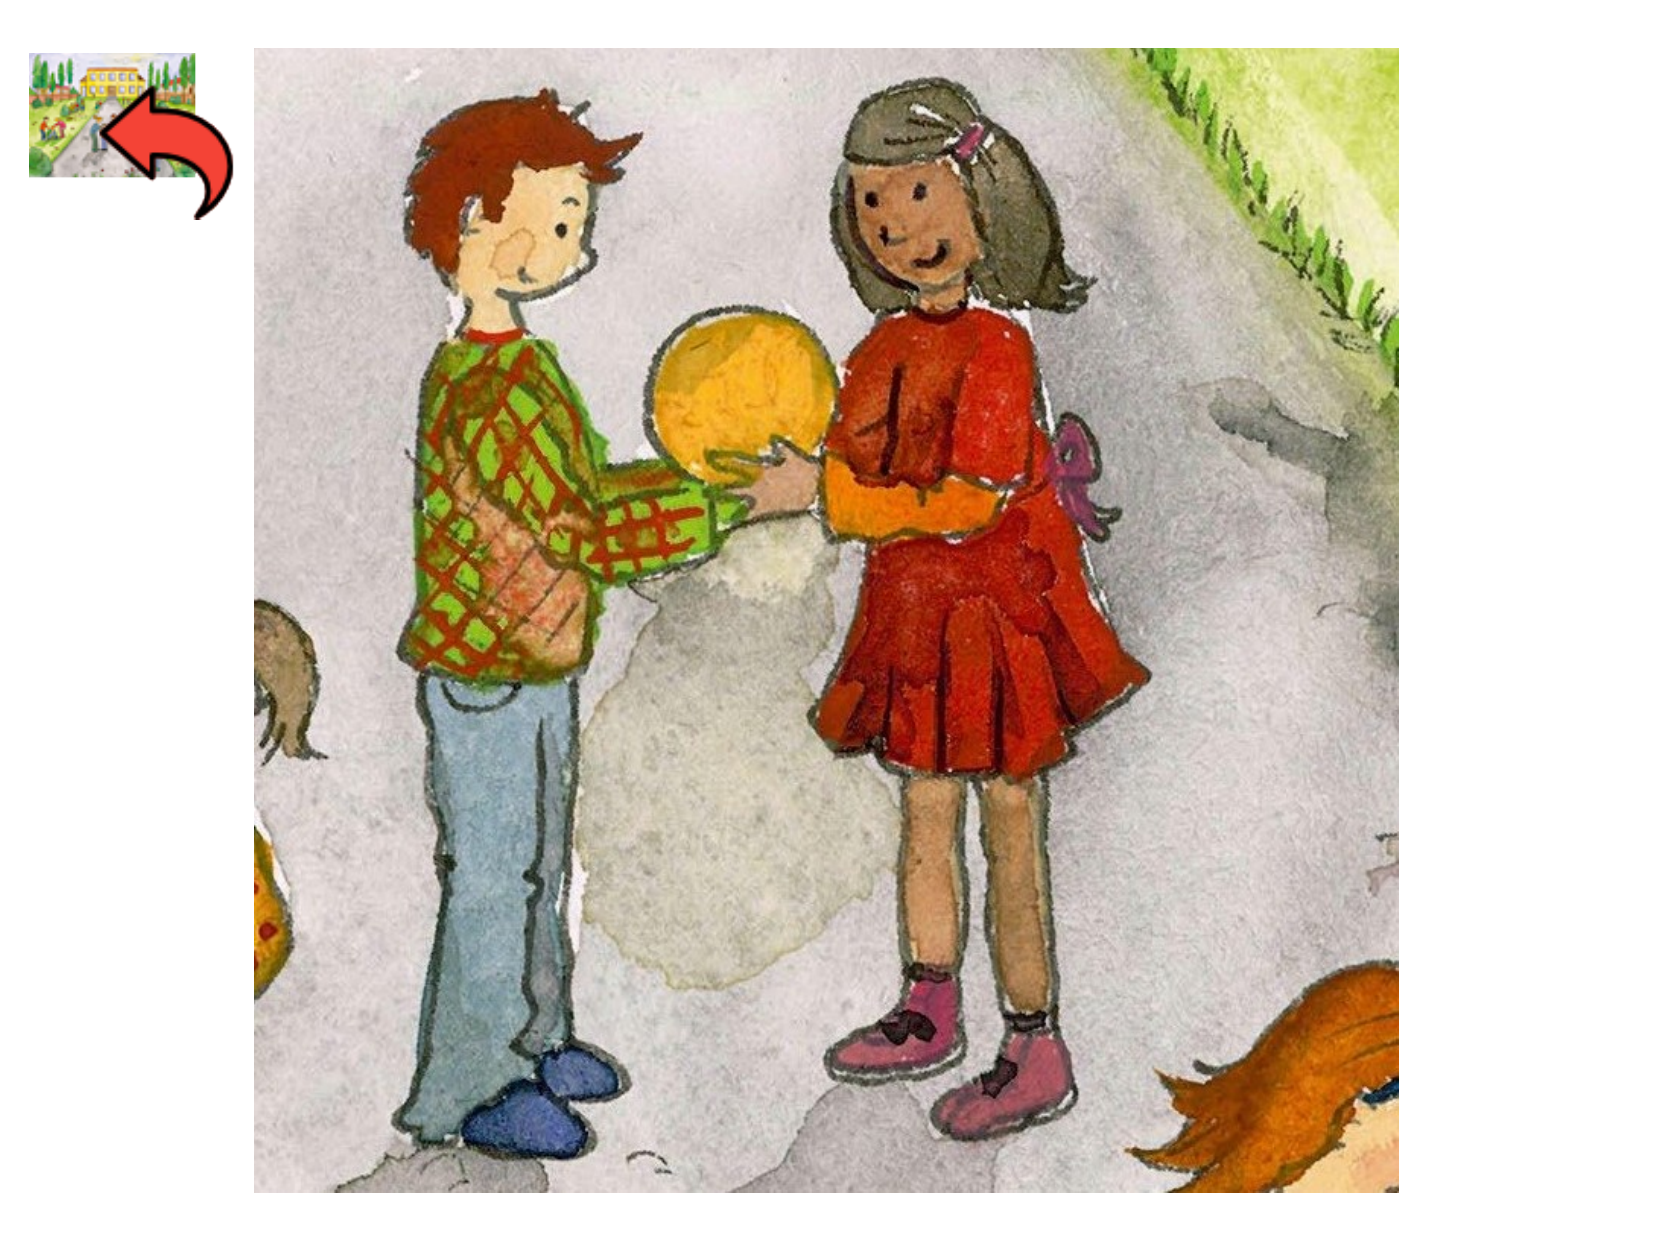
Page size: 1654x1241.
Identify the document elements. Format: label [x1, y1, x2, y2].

picture [29, 53, 238, 220]
picture [254, 48, 1399, 1193]
